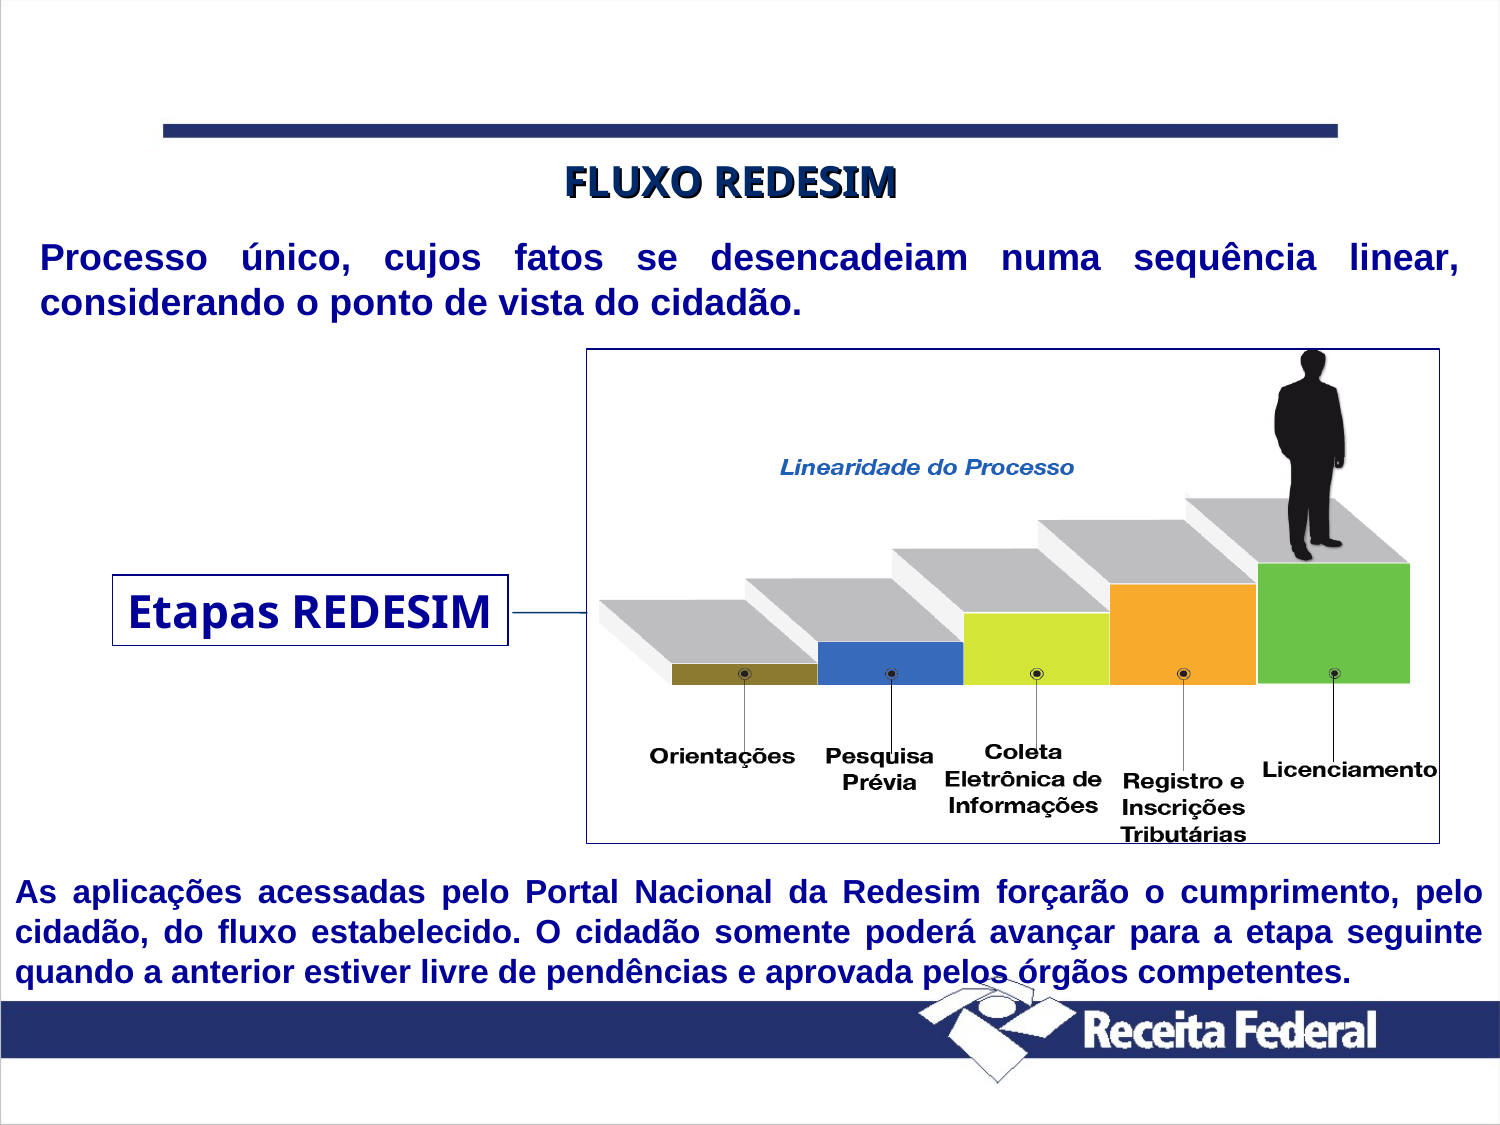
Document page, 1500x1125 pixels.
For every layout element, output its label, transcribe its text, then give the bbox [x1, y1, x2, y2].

text_box As aplicações acessadas pelo Portal Nacional da Redesim forçarão o cumprimento, pelo cidadão, do fluxo estabelecido. O cidadão somente poderá avançar para a etapa seguinte quando a anterior estiver livre de pendências e aprovada pelos órgãos competentes. [0, 862, 1500, 998]
text_box Etapas REDESIM [112, 575, 509, 646]
text_box Processo único, cujos fatos se desencadeiam numa sequência linear, considerando o ponto de vista do cidadão. [24, 224, 1476, 331]
text_box FLUXO REDESIM [24, 147, 1437, 213]
picture [0, 0, 1500, 862]
picture [0, 998, 1500, 1125]
